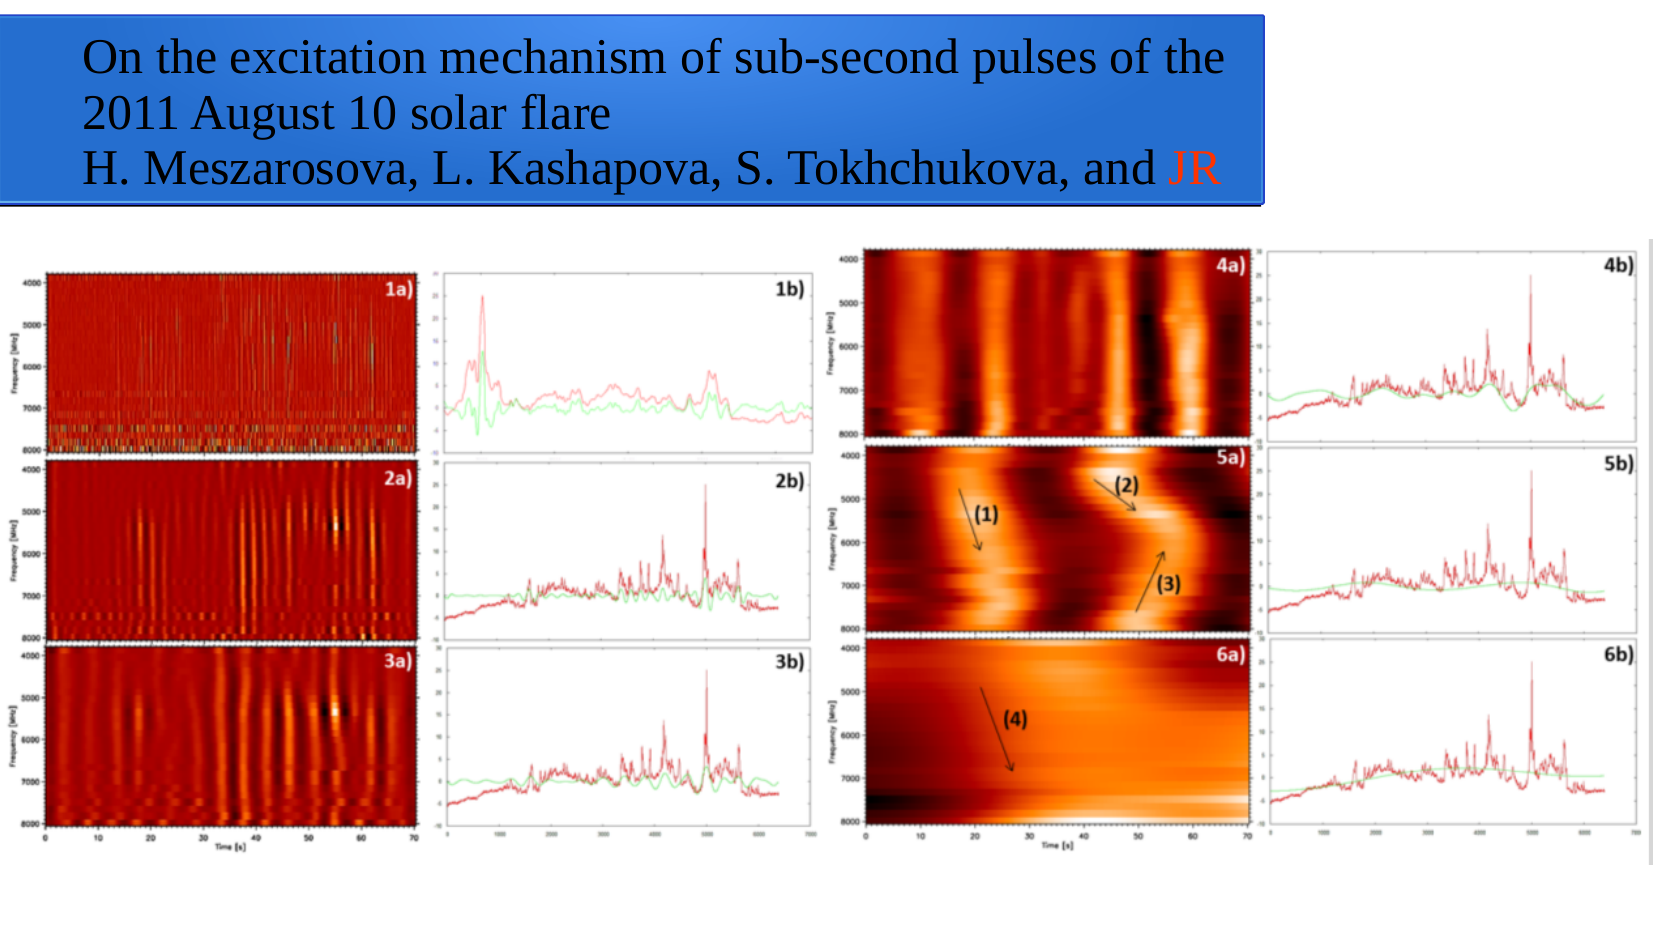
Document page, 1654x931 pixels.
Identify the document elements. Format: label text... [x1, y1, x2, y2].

picture [0, 239, 1653, 865]
title On the excitation mechanism of sub-second pulses of the 2011 August 10 solar flare H. Meszarosova, L. Kashapova, S. Tokhchukova, and JR [82, 28, 1235, 196]
